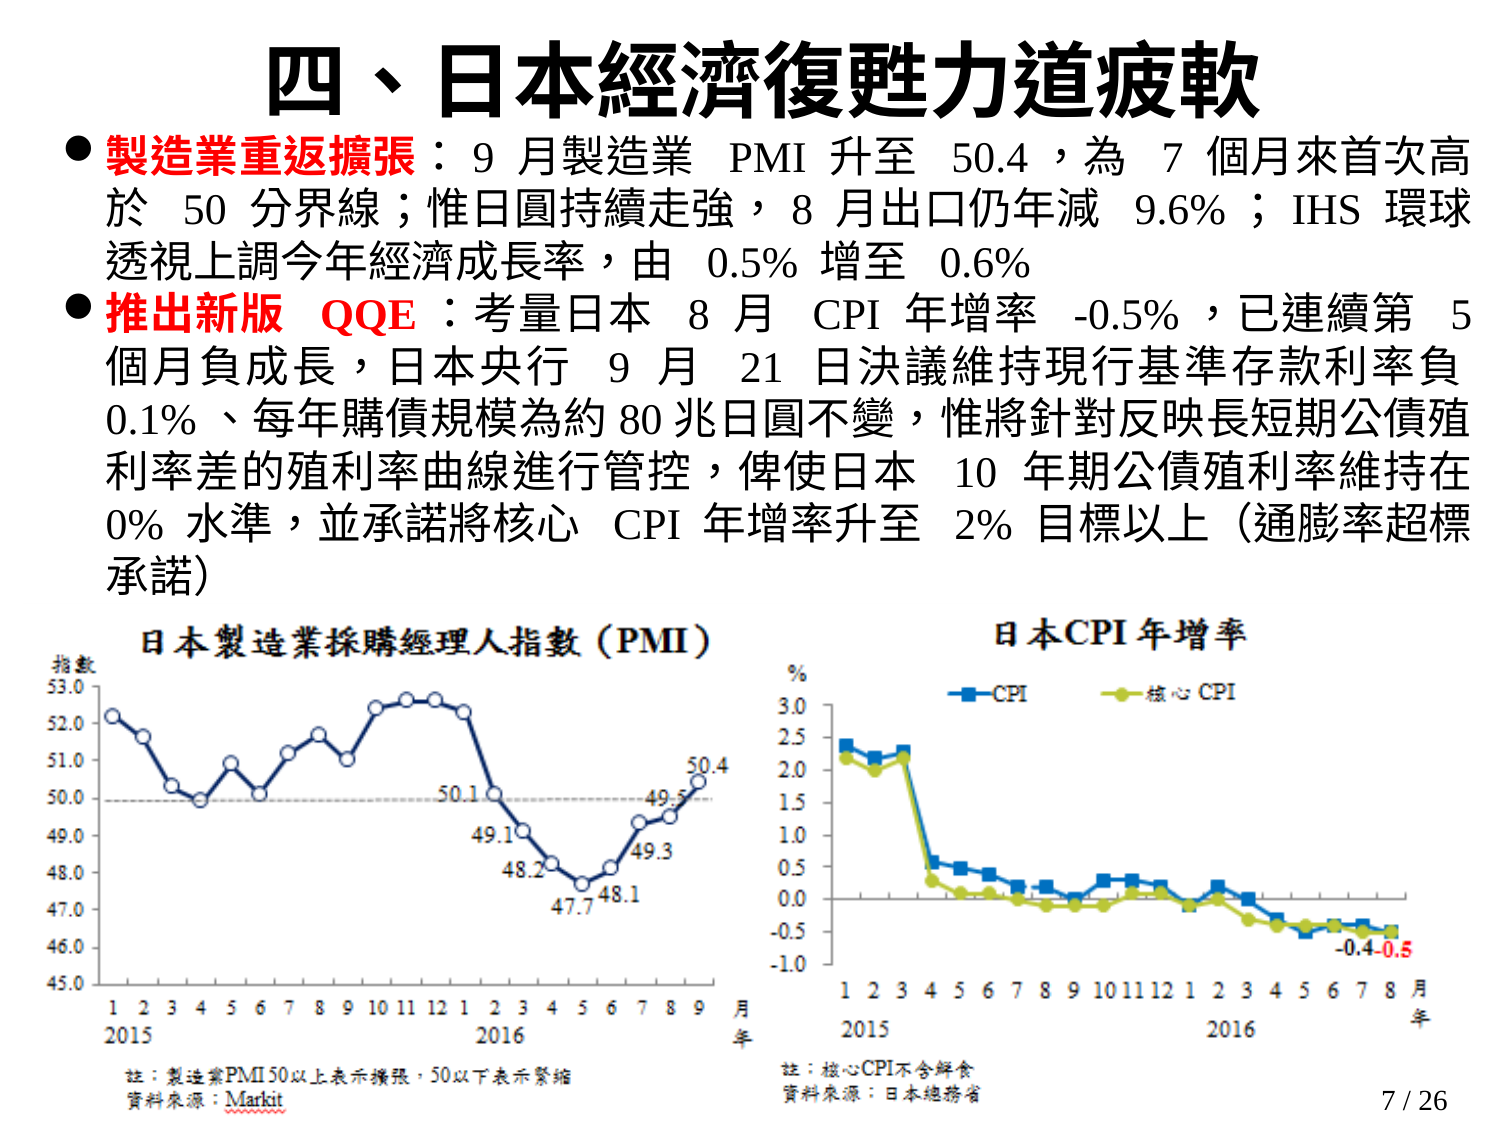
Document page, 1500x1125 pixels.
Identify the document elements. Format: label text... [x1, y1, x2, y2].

picture [111, 1057, 1007, 1117]
picture [23, 602, 1450, 1052]
text_box 製造業重返擴張：9 月製造業 PMI 升至 50.4，為 7 個月來首次高於 50 分界線；惟日圓持續走強，8 月出口仍年減 9.6%；IHS 環球透視上調今年經濟成長率，由 0.5% 增至 0.6% 推出新版 QQE：考量日本 8 月 CPI 年增率 -0.5%，已連續第 5 個月負成長，日本央行 9 月 21 日決議維持現行基準存款利率負0.1%、每年購債規模為約80兆日圓不變，惟將針對反映長短期公債殖利率差的殖利率曲線進行管控，俾使日本 10 年期公債殖利率維持在 0% 水準，並承諾將核心 CPI 年增率升至 2% 目標以上（通膨率超標承諾） [17, 121, 1488, 609]
title 四、日本經濟復甦力道疲軟 [146, 7, 1379, 121]
